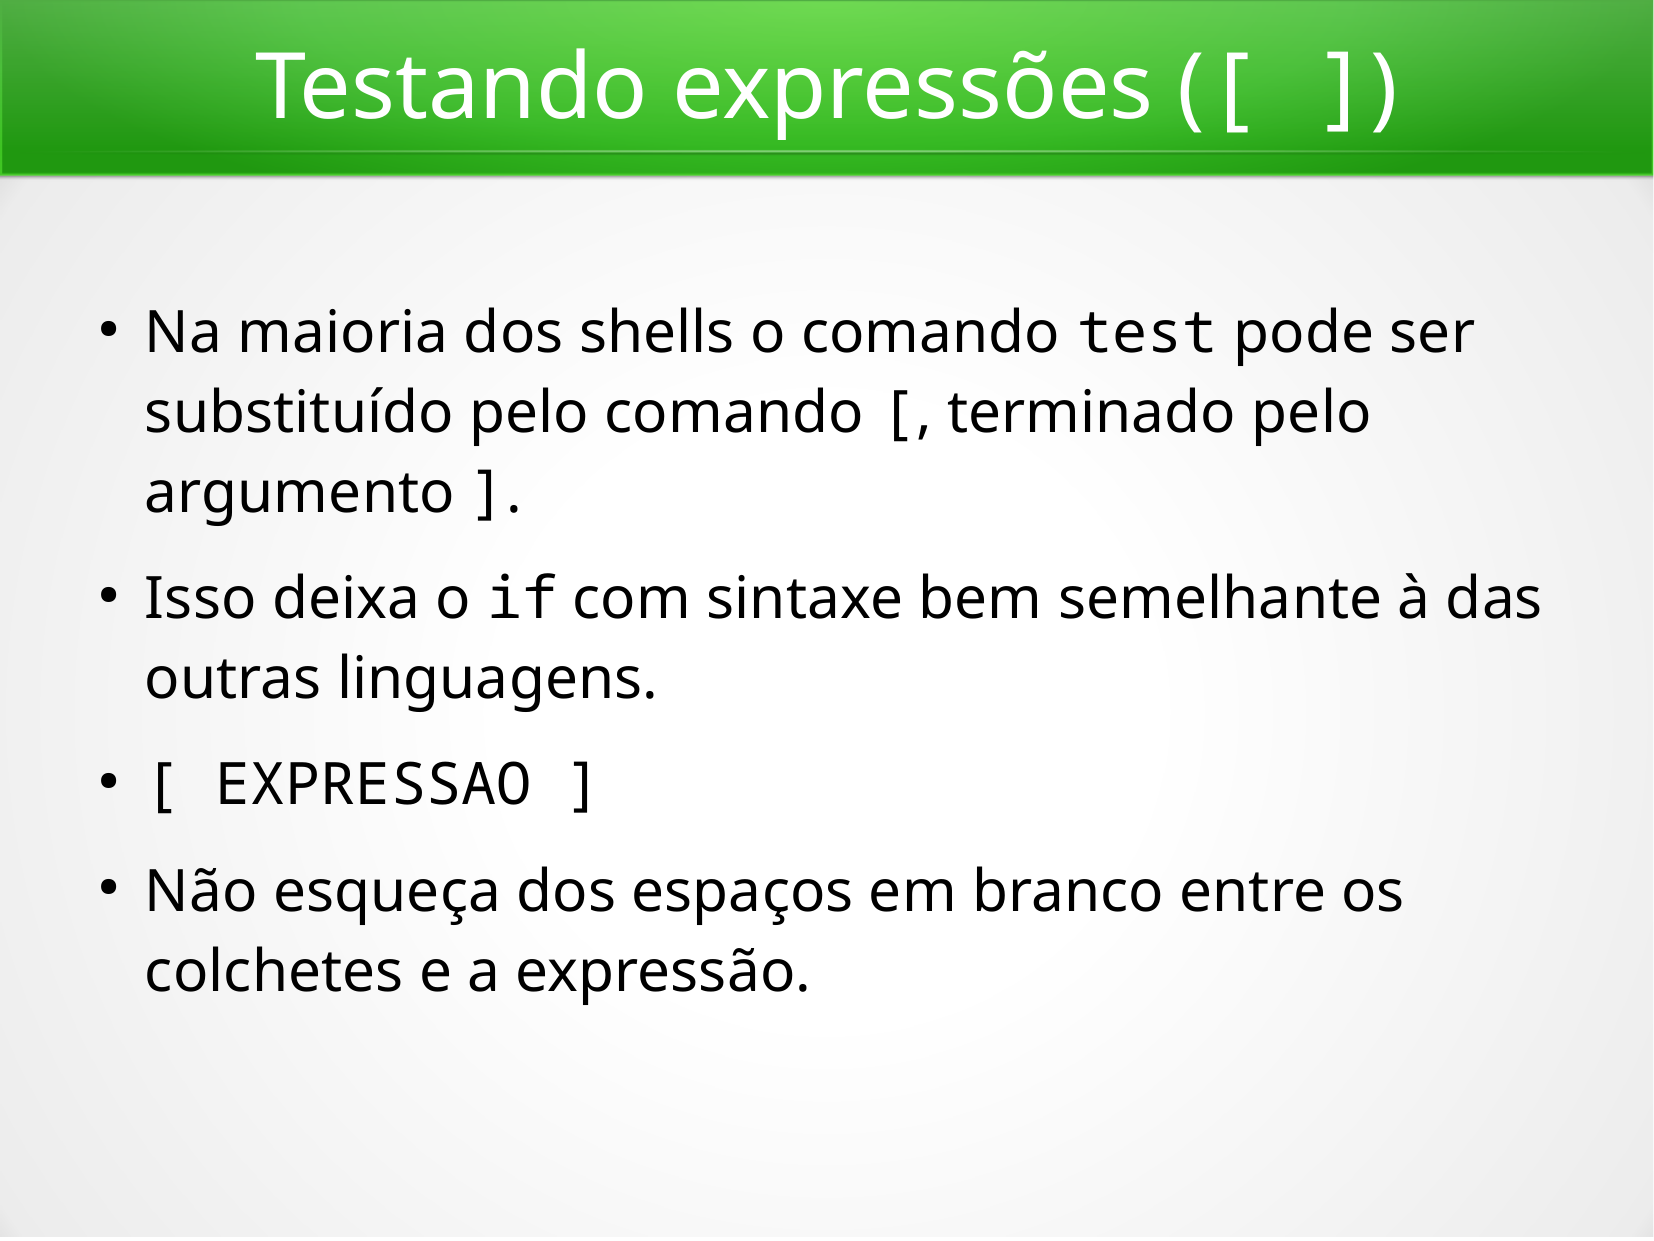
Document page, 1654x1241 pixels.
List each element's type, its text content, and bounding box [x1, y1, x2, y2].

list Na maioria dos shells o comando test pode ser substituído pelo comando [, terminado pelo argumento ]. Isso deixa o if com sintaxe bem semelhante à das outras linguagens. [ EXPRESSAO ] Não esqueça dos espaços em branco entre os colchetes e a expressão. [82, 290, 1571, 1010]
title Testando expressões ([ ]) [82, 11, 1571, 154]
picture [0, 0, 1654, 1237]
